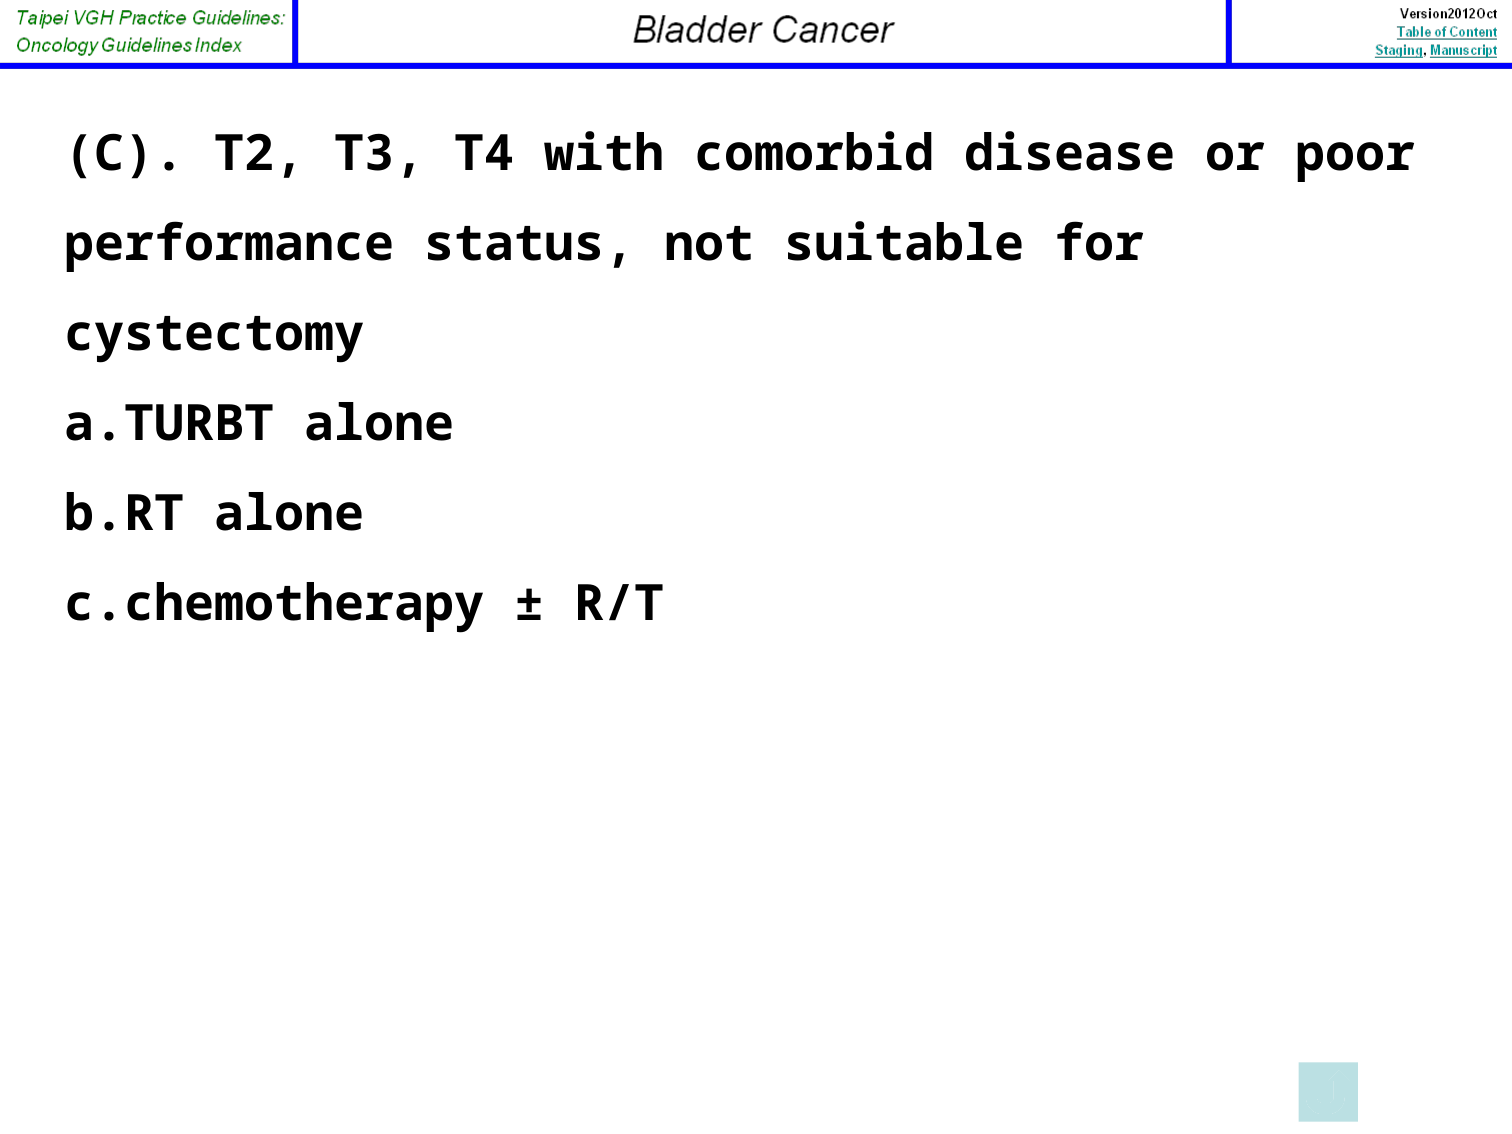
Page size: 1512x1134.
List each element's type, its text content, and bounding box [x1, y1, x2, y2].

title (C). T2, T3, T4 with comorbid disease or poor performance status, not suitable for cystectomy a.TURBT alone b.RT alone c.chemotherapy ± R/T [49, 82, 1477, 556]
